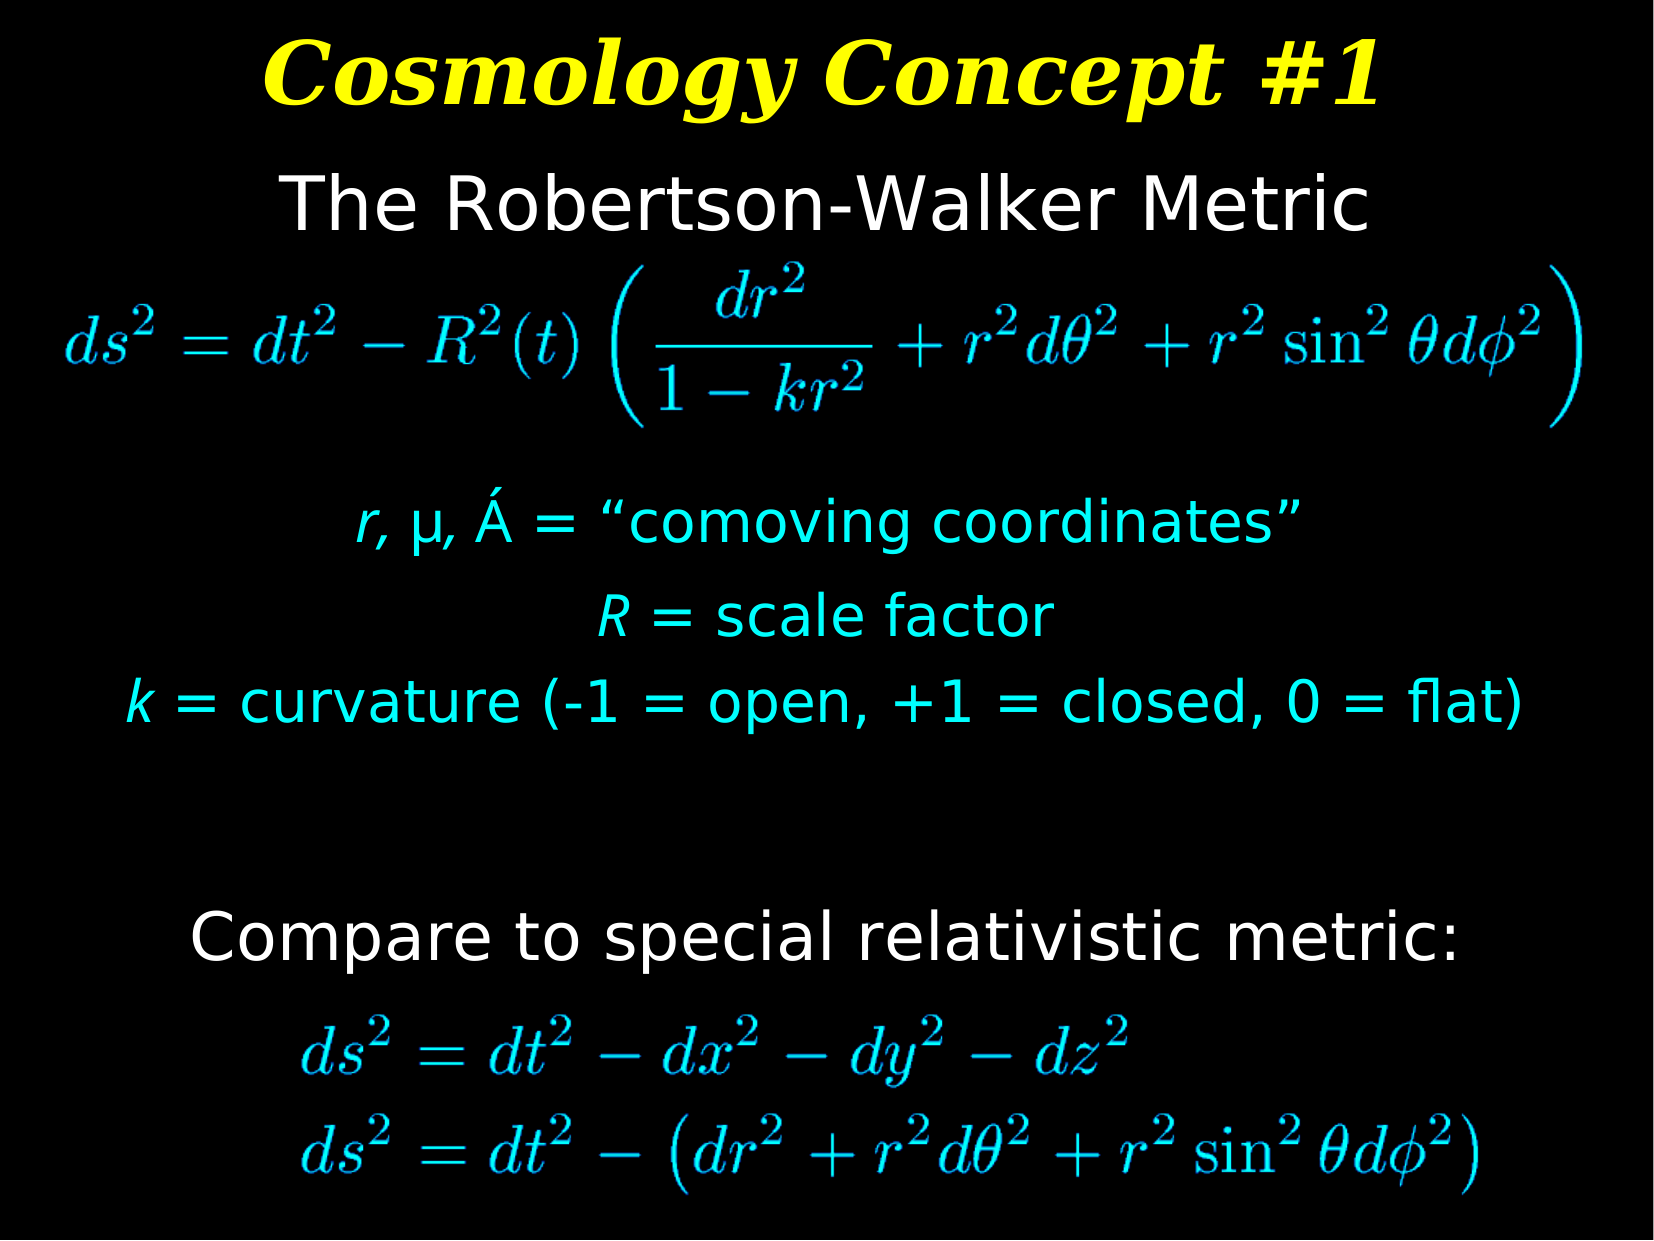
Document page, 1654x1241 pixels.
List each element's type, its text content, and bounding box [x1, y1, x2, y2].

text_box The Robertson-Walker Metric [265, 153, 1389, 255]
picture [295, 1008, 1134, 1095]
picture [295, 1107, 1485, 1202]
text_box k = curvature (-1 = open, +1 = closed, 0 = flat) [110, 653, 1543, 739]
text_box Compare to special relativistic metric: [175, 891, 1479, 990]
text_box R = scale factor [581, 566, 1072, 653]
text_box Cosmology Concept #1 [247, 14, 1407, 135]
text_box r, µ, Á = “comoving coordinates” [340, 472, 1313, 564]
picture [59, 255, 1589, 436]
